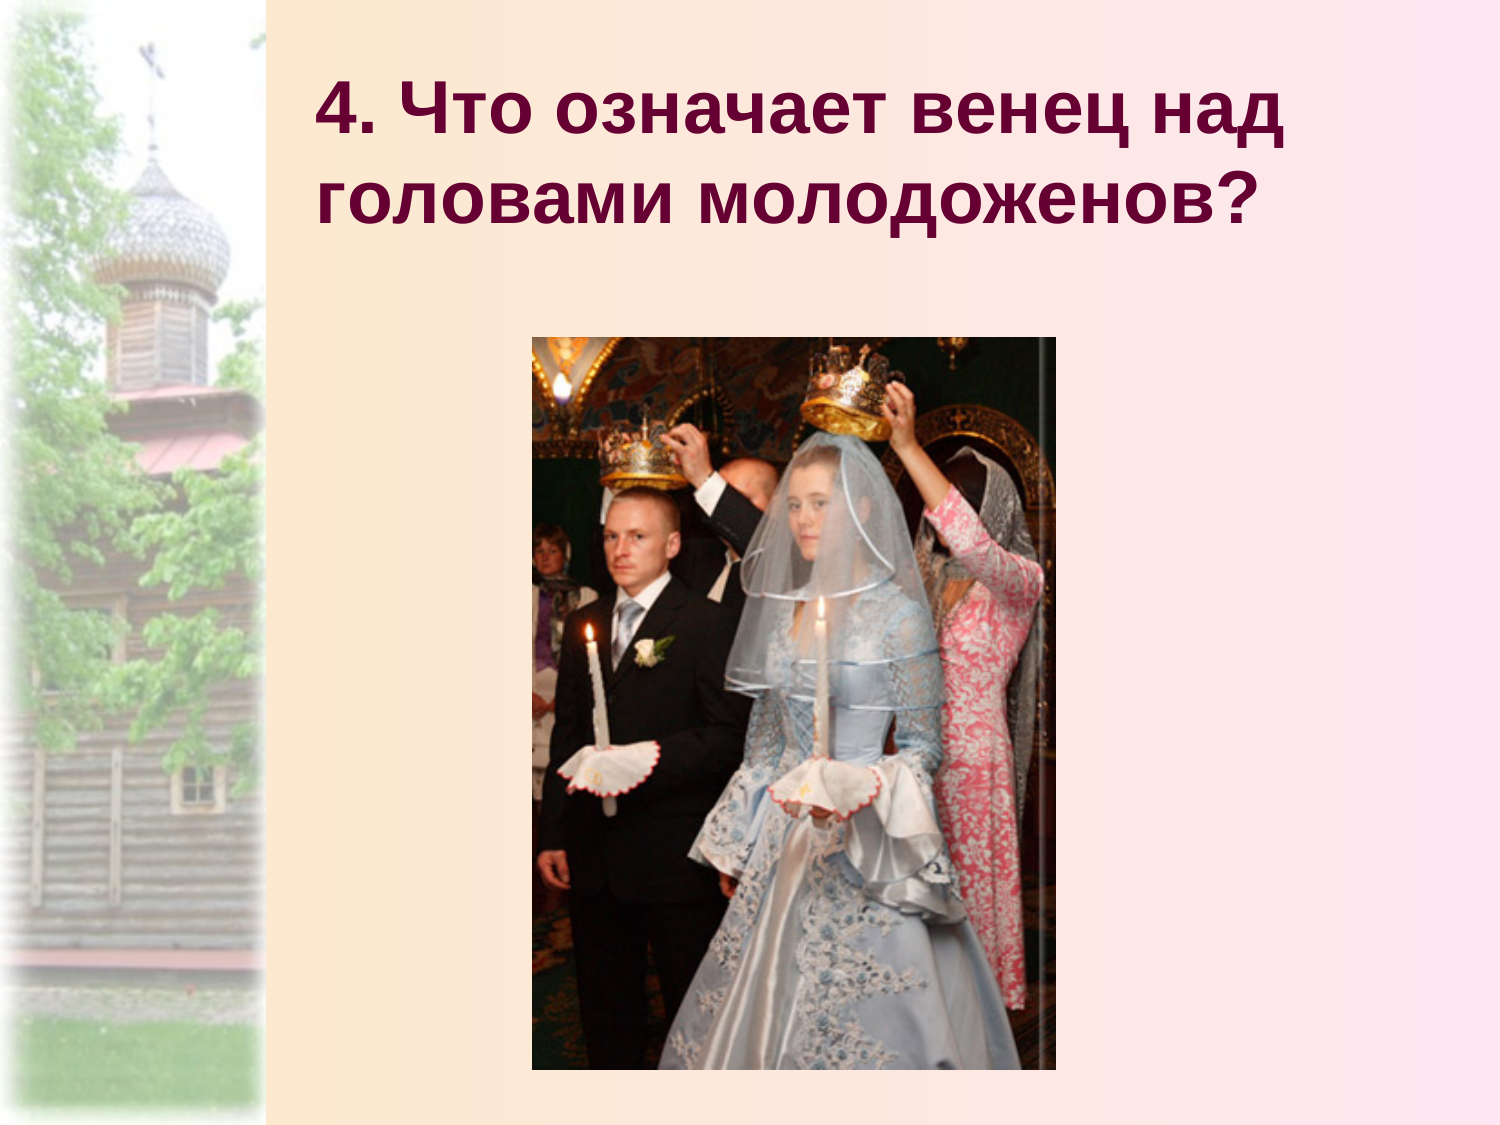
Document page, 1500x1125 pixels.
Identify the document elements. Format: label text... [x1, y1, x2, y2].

picture [532, 337, 1056, 1070]
text_box 4. Что означает венец над головами молодоженов? [301, 50, 1447, 246]
picture [0, 0, 266, 1125]
